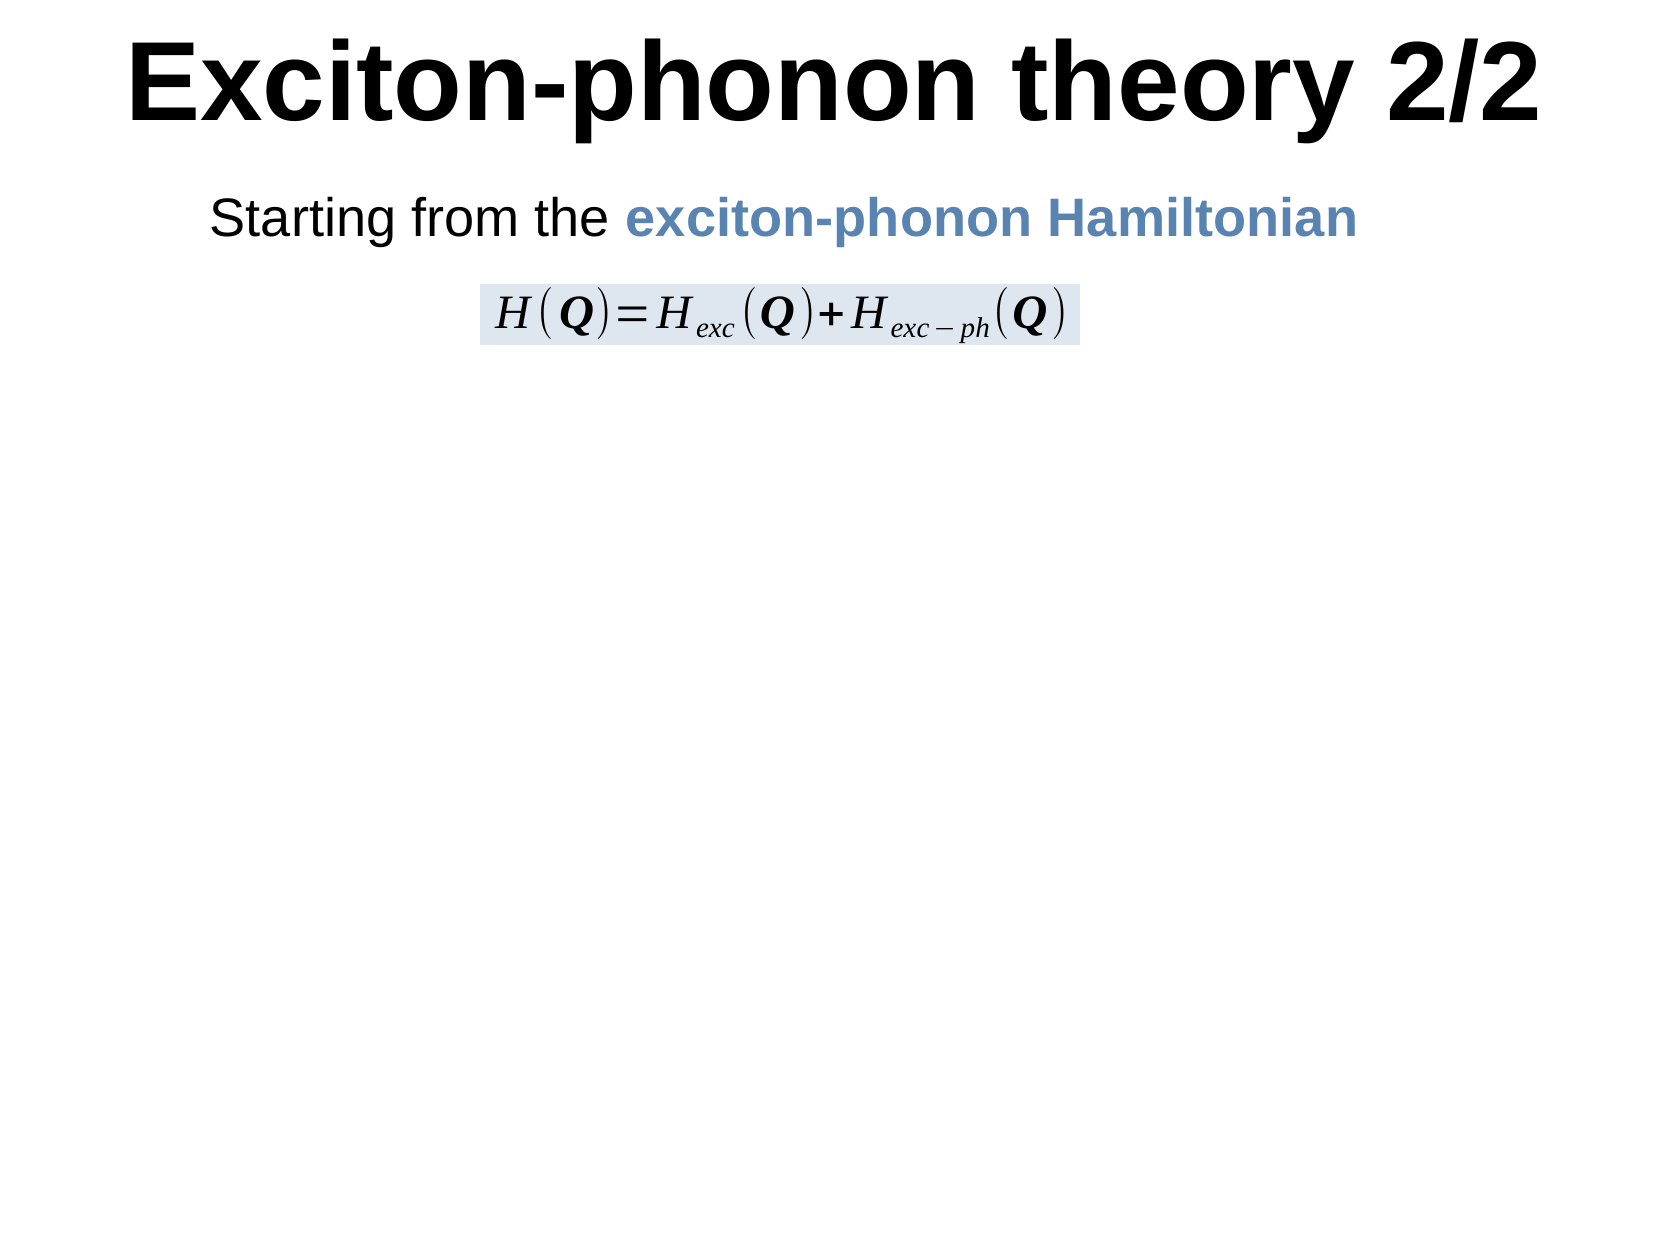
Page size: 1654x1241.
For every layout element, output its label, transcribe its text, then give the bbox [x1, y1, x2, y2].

chart [480, 283, 1081, 346]
title Exciton-phonon theory 2/2 [90, 0, 1579, 163]
text_box Starting from the exciton-phonon Hamiltonian [195, 180, 1441, 271]
